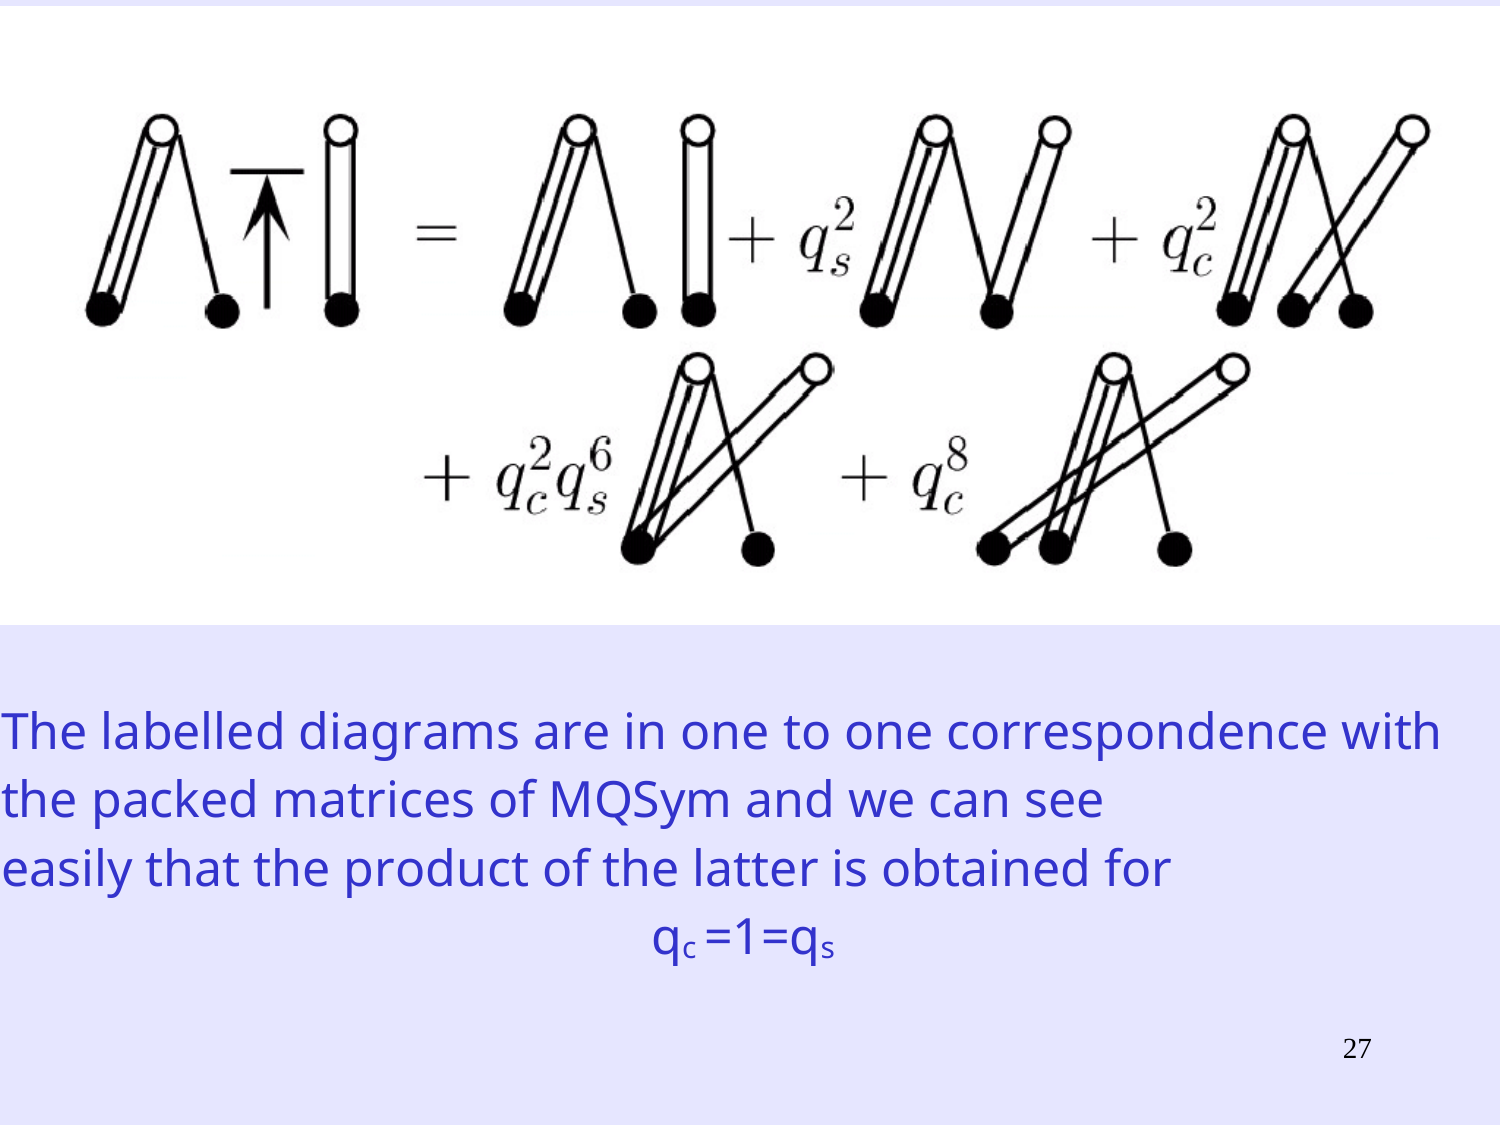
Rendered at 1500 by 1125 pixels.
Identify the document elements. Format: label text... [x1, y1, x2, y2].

text_box The labelled diagrams are in one to one correspondence with the packed matrices of MQSym and we can see easily that the product of the latter is obtained for qc =1=qs [0, 688, 1500, 1005]
picture [0, 6, 1500, 625]
